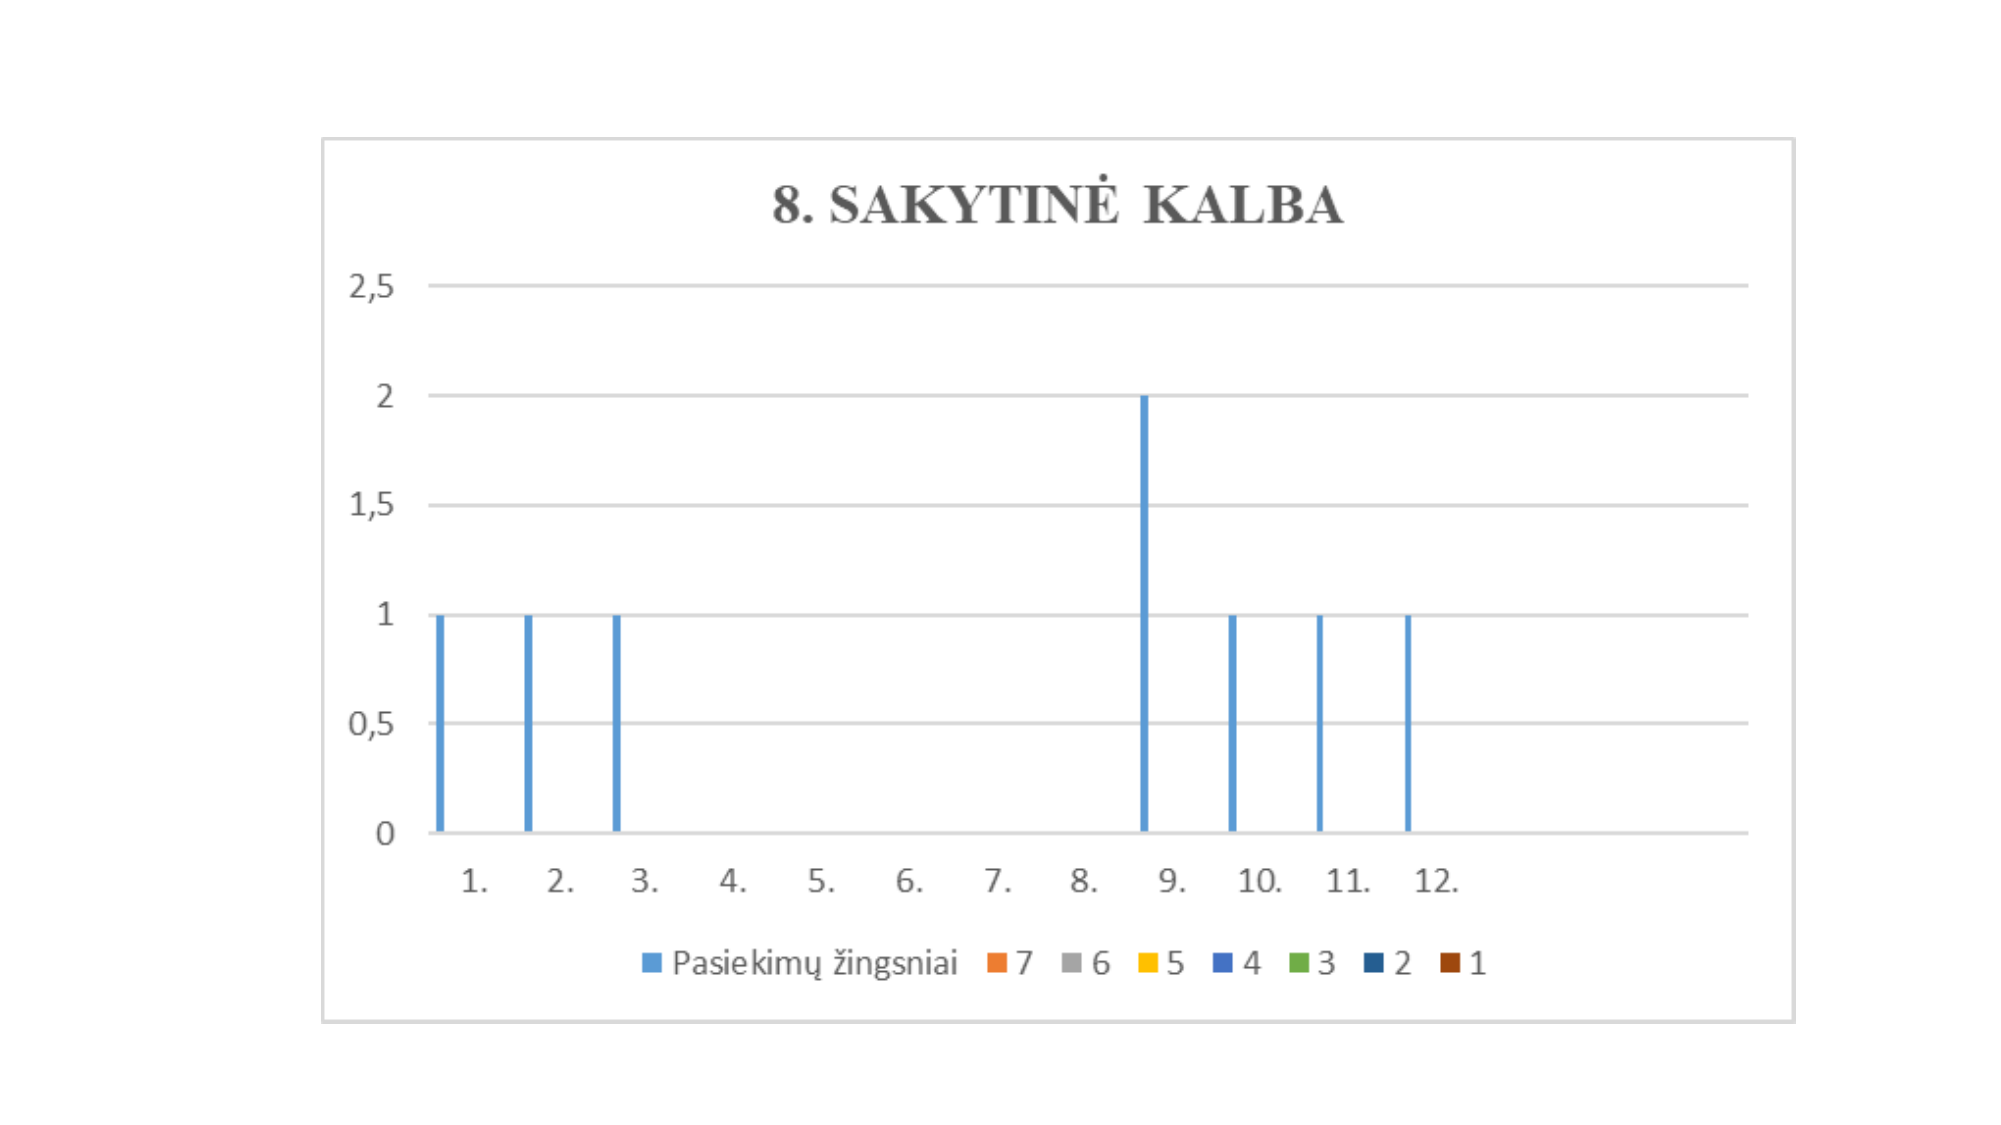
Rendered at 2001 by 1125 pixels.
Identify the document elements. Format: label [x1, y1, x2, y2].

picture [321, 137, 1796, 1024]
